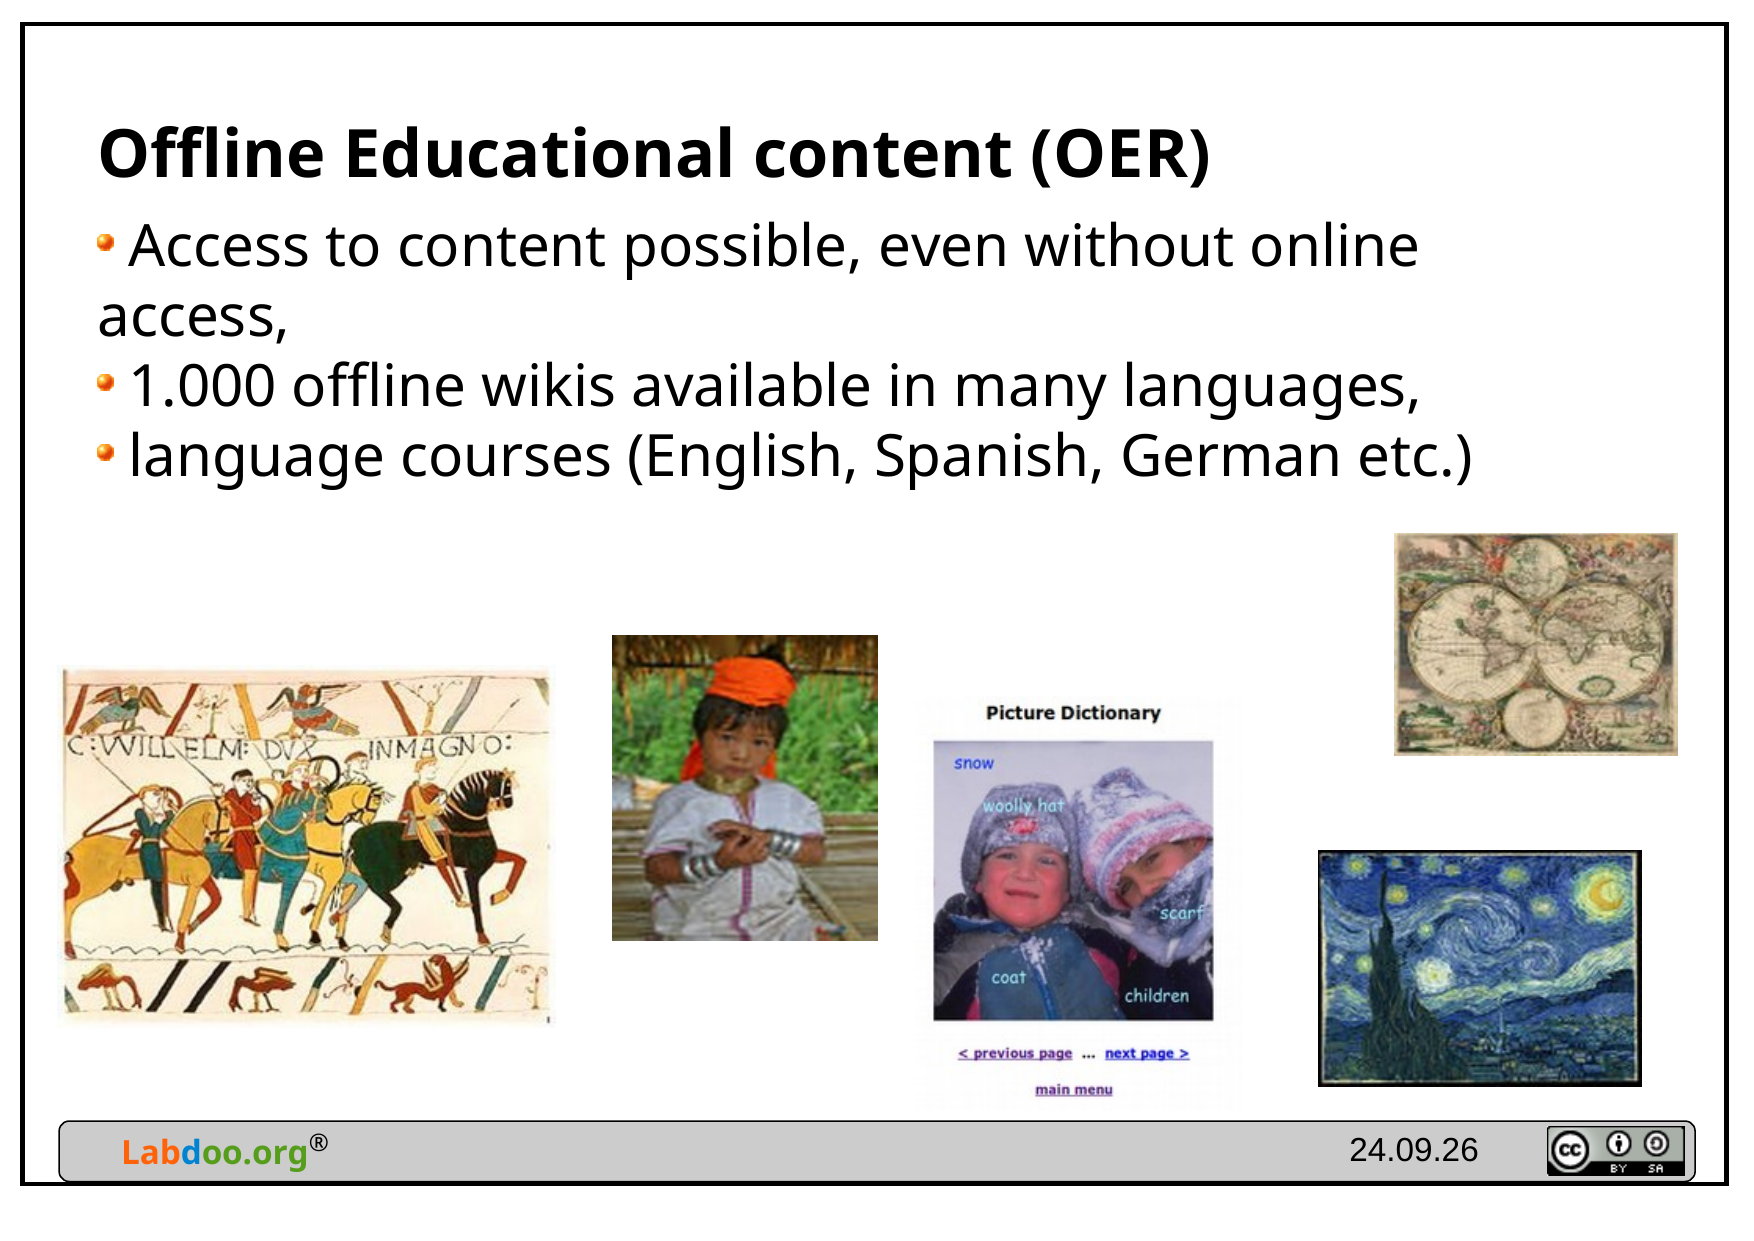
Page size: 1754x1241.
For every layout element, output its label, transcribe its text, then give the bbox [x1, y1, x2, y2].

picture [612, 635, 878, 941]
picture [1318, 850, 1642, 1087]
text_box Offline Educational content (OER) Access to content possible, even without online access, 1.000 offline wikis available in many languages, language courses (English, Spanish, German etc.) [82, 102, 1595, 496]
picture [1394, 533, 1678, 756]
picture [57, 665, 556, 1028]
text_box Labdoo.org® [106, 1098, 414, 1194]
picture [915, 696, 1242, 1111]
picture [1547, 1126, 1685, 1176]
